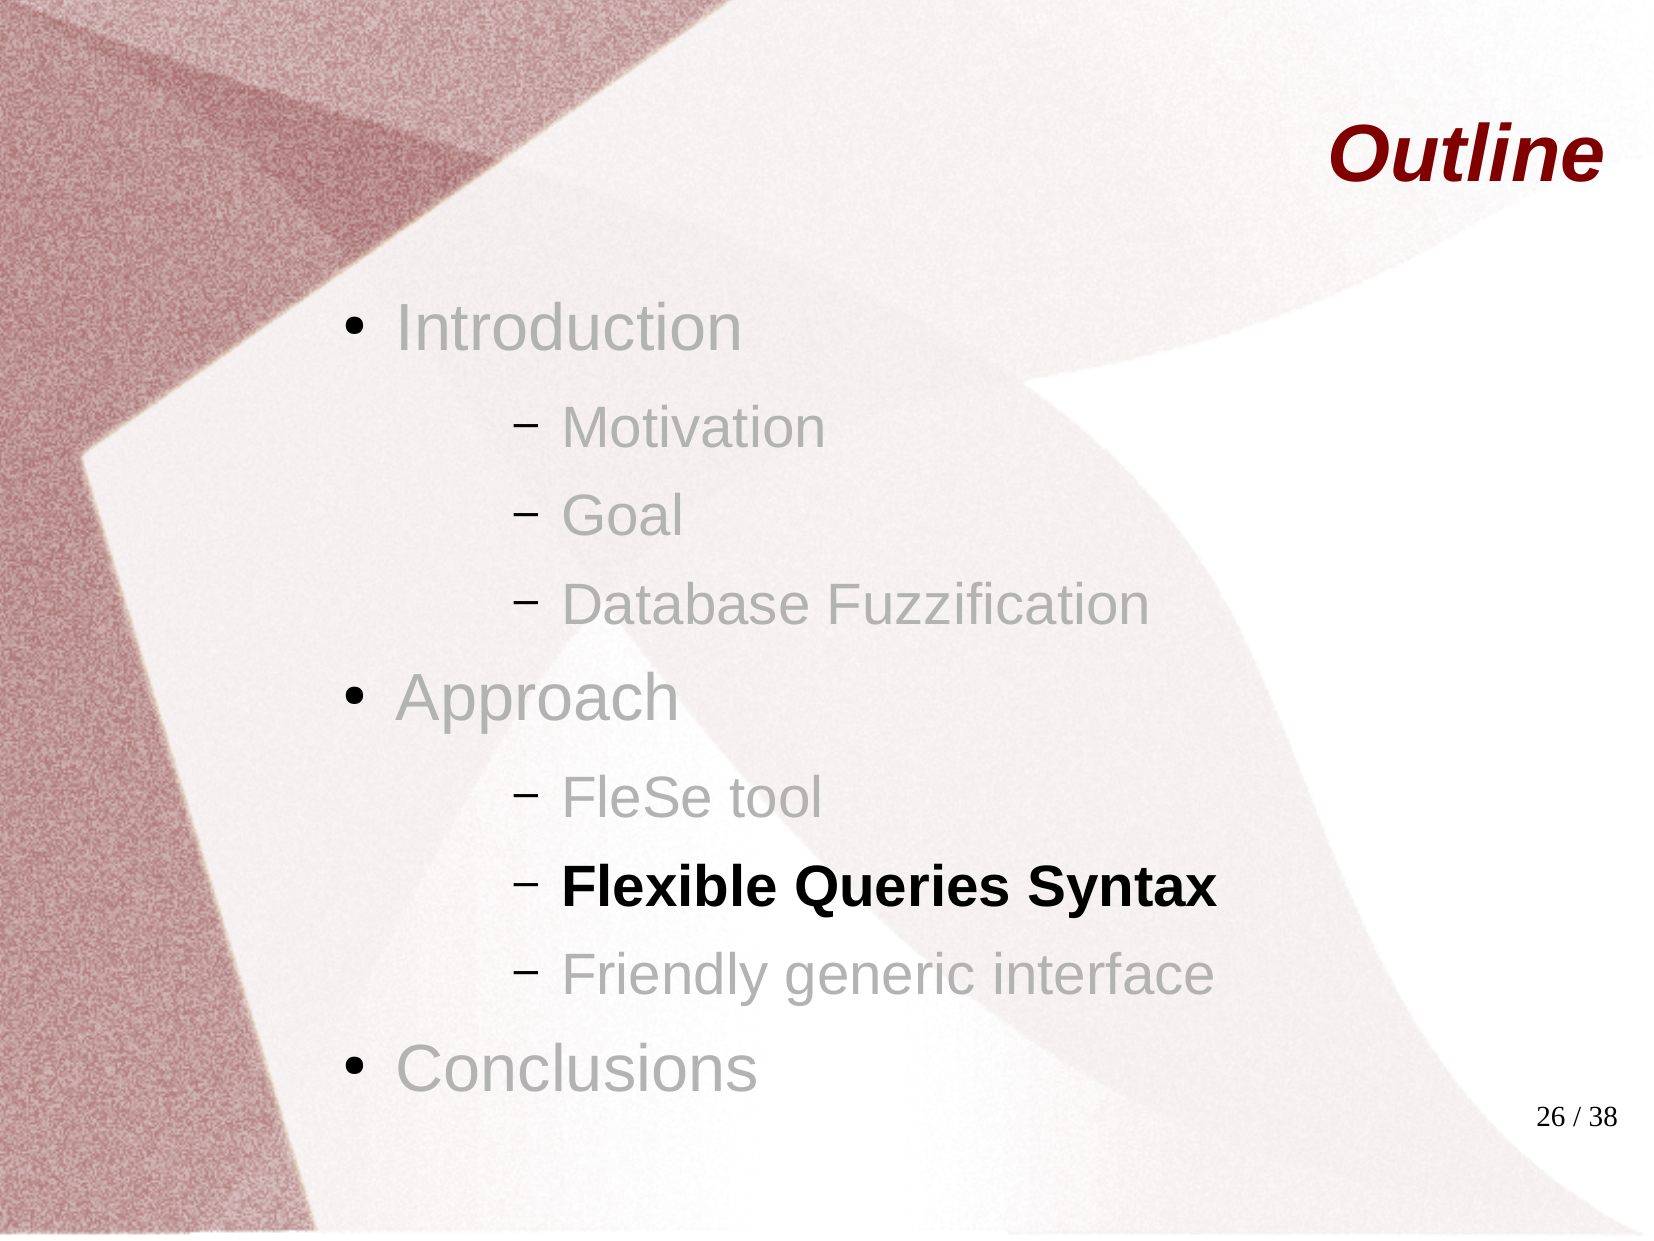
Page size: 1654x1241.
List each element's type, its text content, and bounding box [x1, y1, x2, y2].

list Introduction Motivation Goal Database Fuzzification Approach FleSe tool Flexible Queries Syntax Friendly generic interface Conclusions [324, 290, 1601, 1106]
title Outline [596, 49, 1607, 257]
picture [0, 0, 1654, 1241]
